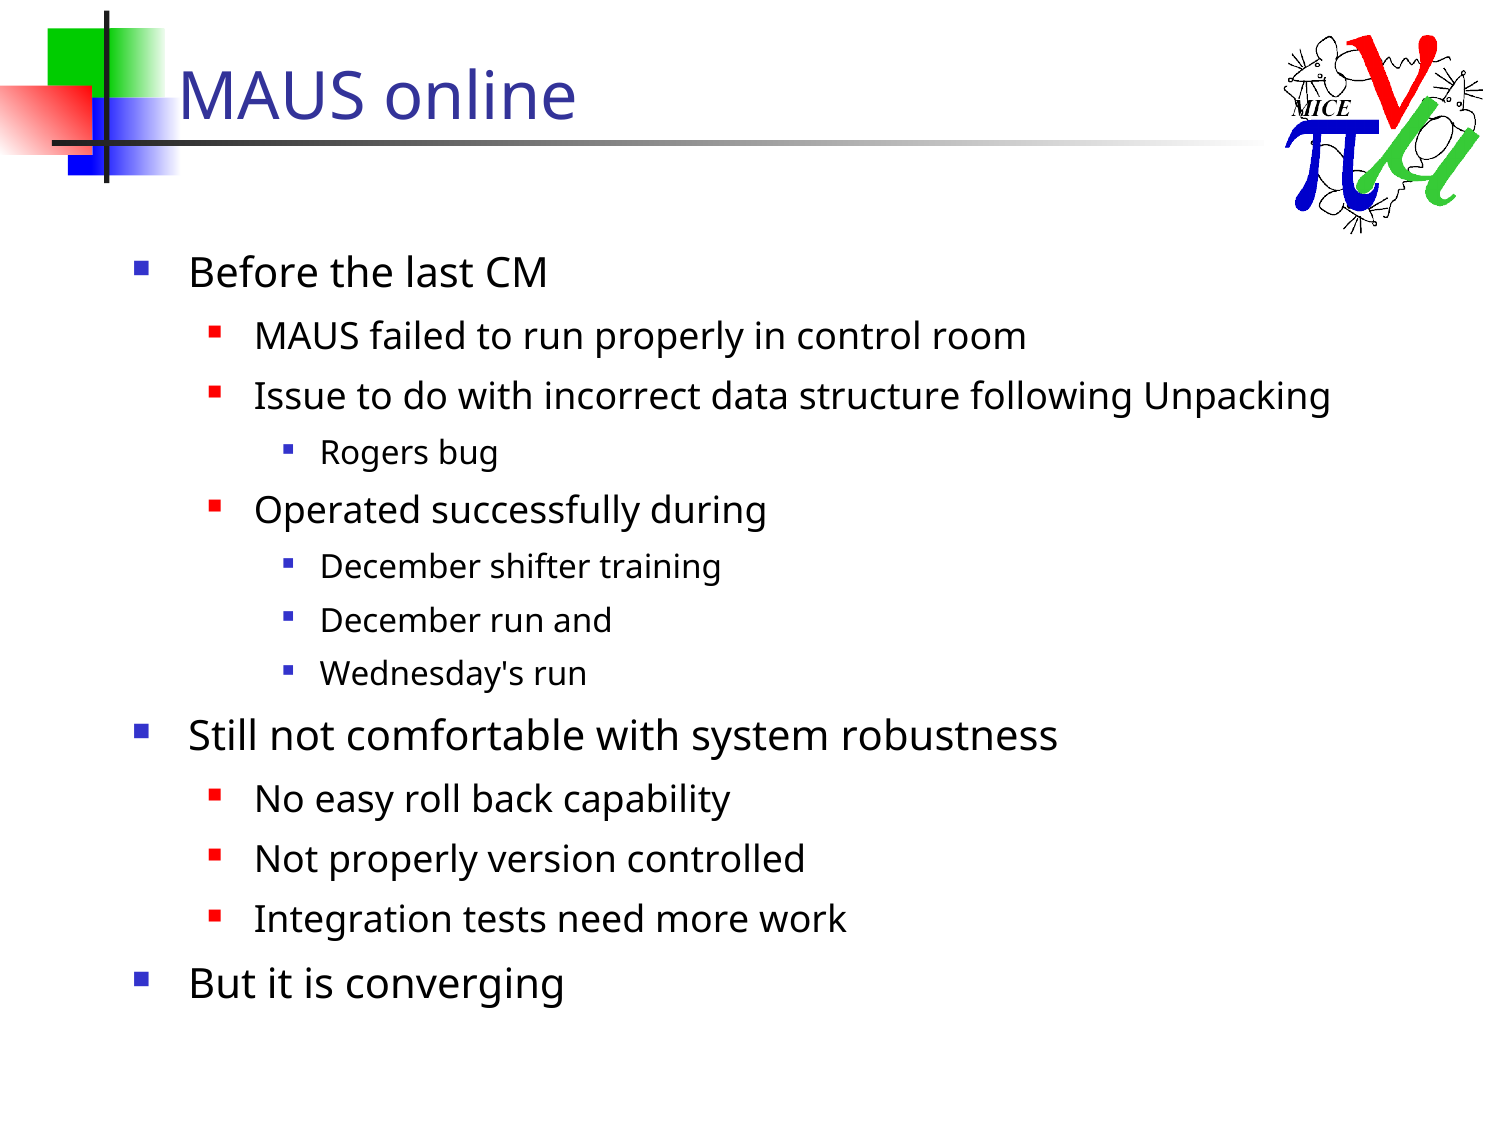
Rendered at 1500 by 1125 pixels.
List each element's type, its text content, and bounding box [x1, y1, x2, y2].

title MAUS online [162, 0, 1441, 188]
list Before the last CM MAUS failed to run properly in control room Issue to do with incorrect data structure following Unpacking Rogers bug Operated successfully during December shifter training December run and Wednesday's run Still not comfortable with system robustness No easy roll back capability Not properly version controlled Integration tests need more work But it is converging [117, 235, 1393, 965]
picture [1264, 5, 1500, 251]
